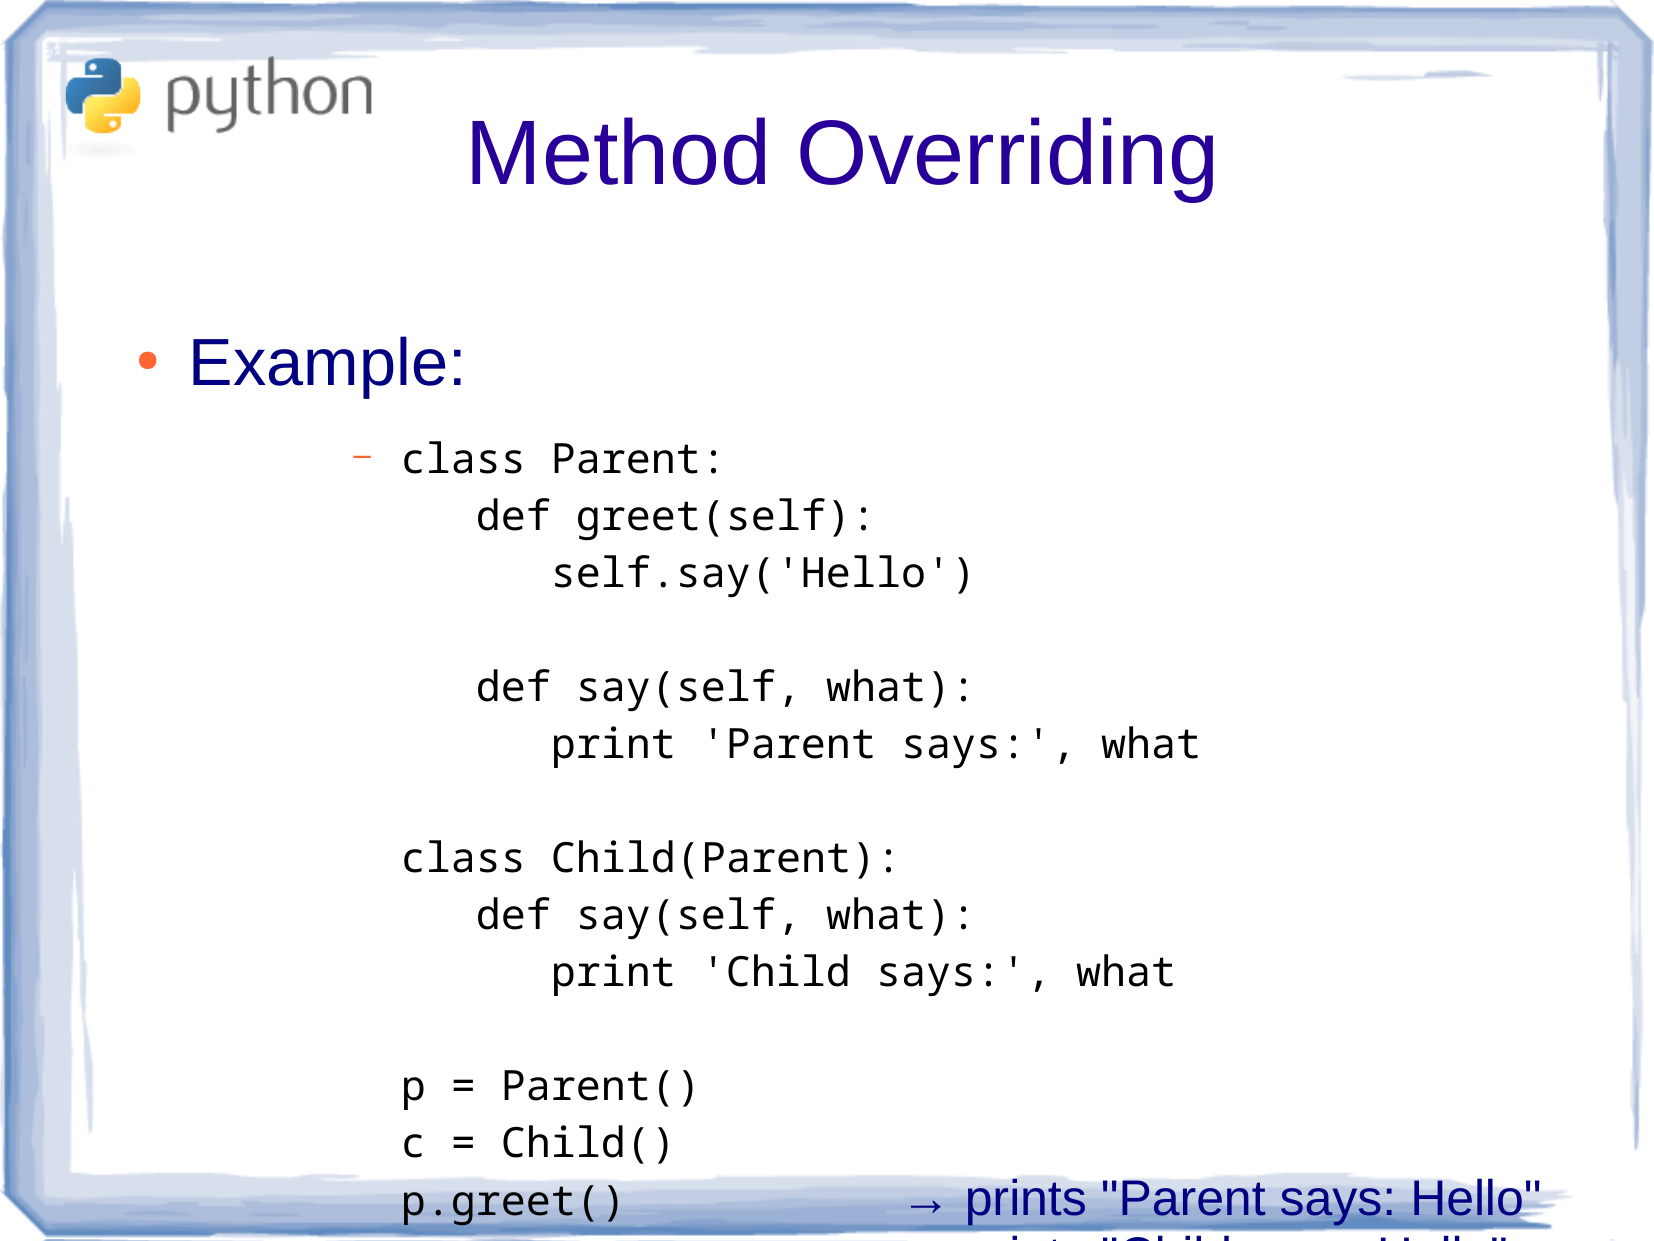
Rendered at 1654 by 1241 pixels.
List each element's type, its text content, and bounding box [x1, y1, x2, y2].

list Example: class Parent: def greet(self): self.say('Hello') def say(self, what): print 'Parent says:', what class Child(Parent): def say(self, what): print 'Child says:', what p = Parent() c = Child() p.greet() → prints "Parent says: Hello" c.greet() → prints "Child says: Hello" [118, 324, 1571, 1178]
title Method Overriding [82, 49, 1571, 257]
picture [0, 0, 1654, 1241]
